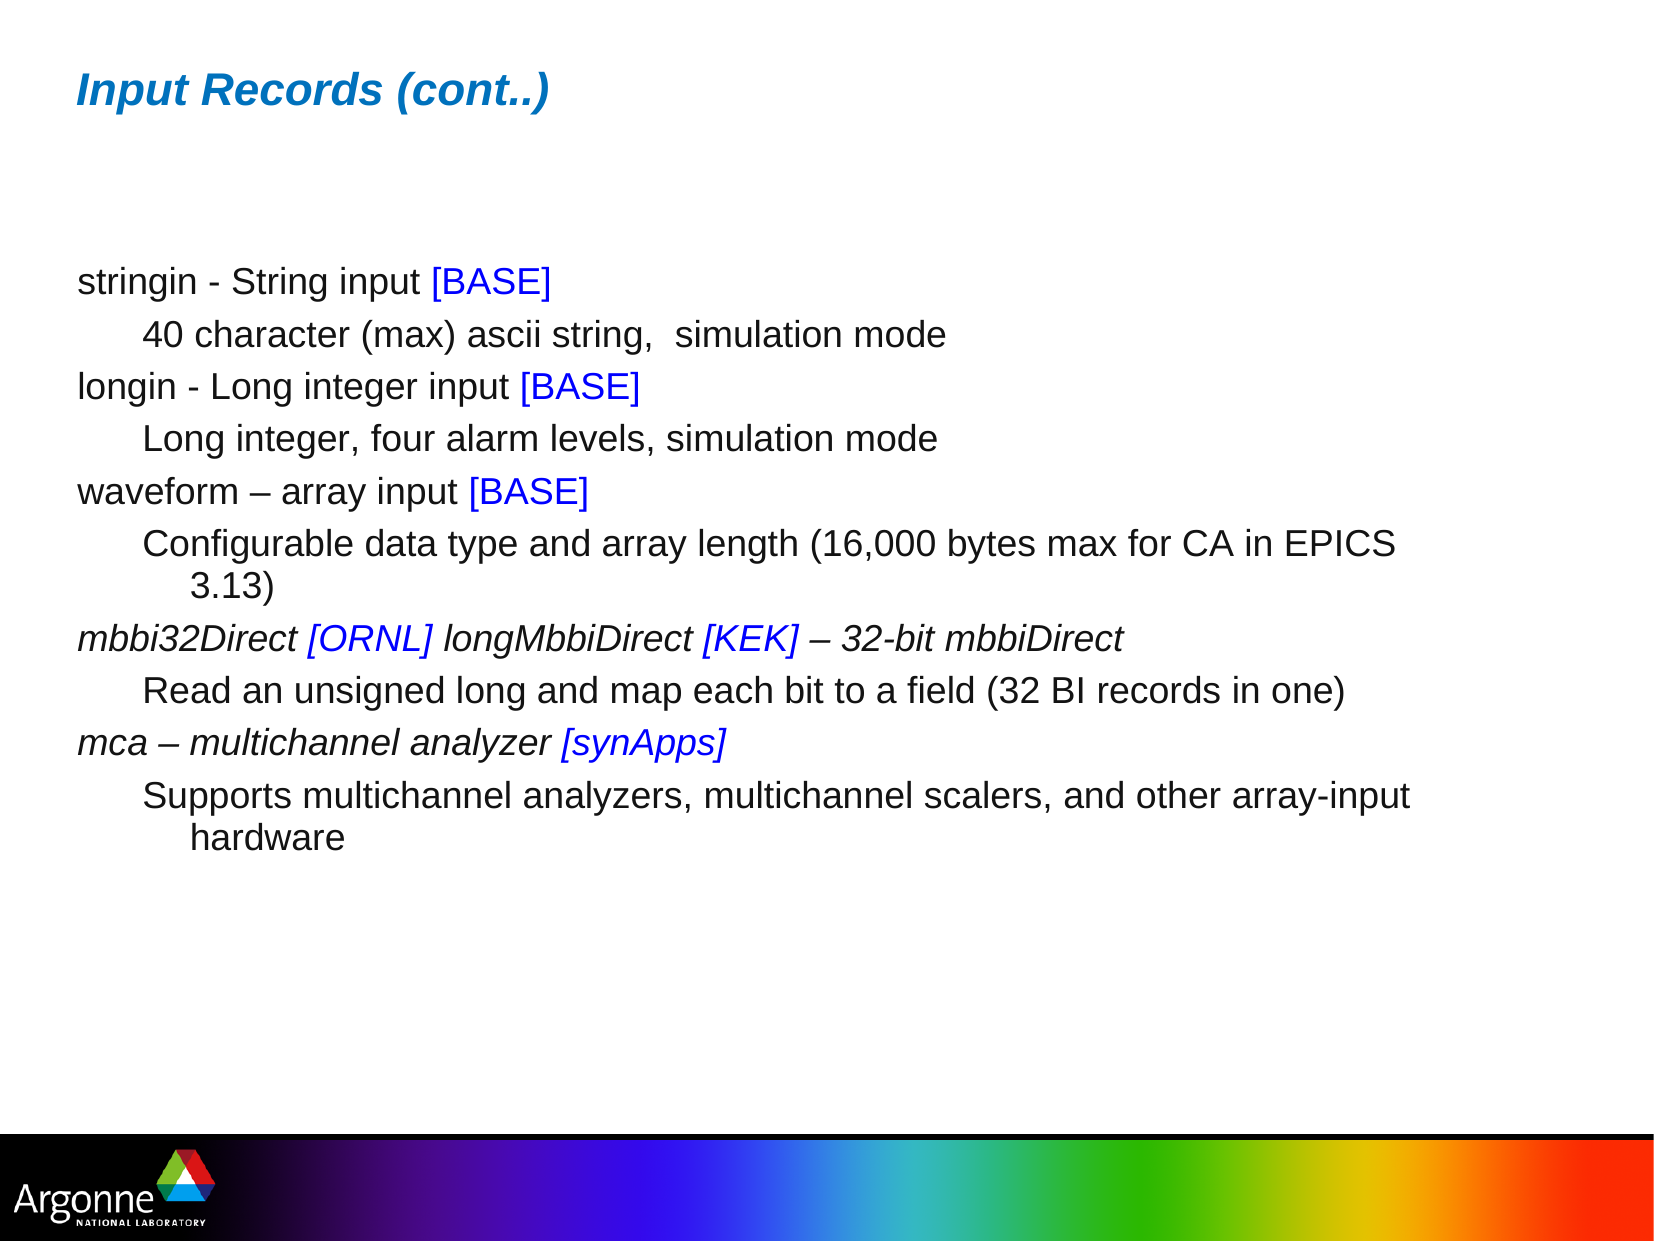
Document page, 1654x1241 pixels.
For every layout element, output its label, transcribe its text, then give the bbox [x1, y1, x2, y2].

title Input Records (cont..) [61, 45, 1500, 123]
list stringin - String input [BASE] 40 character (max) ascii string, simulation mode longin - Long integer input [BASE] Long integer, four alarm levels, simulation mode waveform – array input [BASE] Configurable data type and array length (16,000 bytes max for CA in EPICS 3.13) mbbi32Direct [ORNL] longMbbiDirect [KEK] – 32-bit mbbiDirect Read an unsigned long and map each bit to a field (32 BI records in one) mca – multichannel analyzer [synApps] Supports multichannel analyzers, multichannel scalers, and other array-input hardware [62, 253, 1498, 1031]
picture [0, 1134, 1654, 1241]
